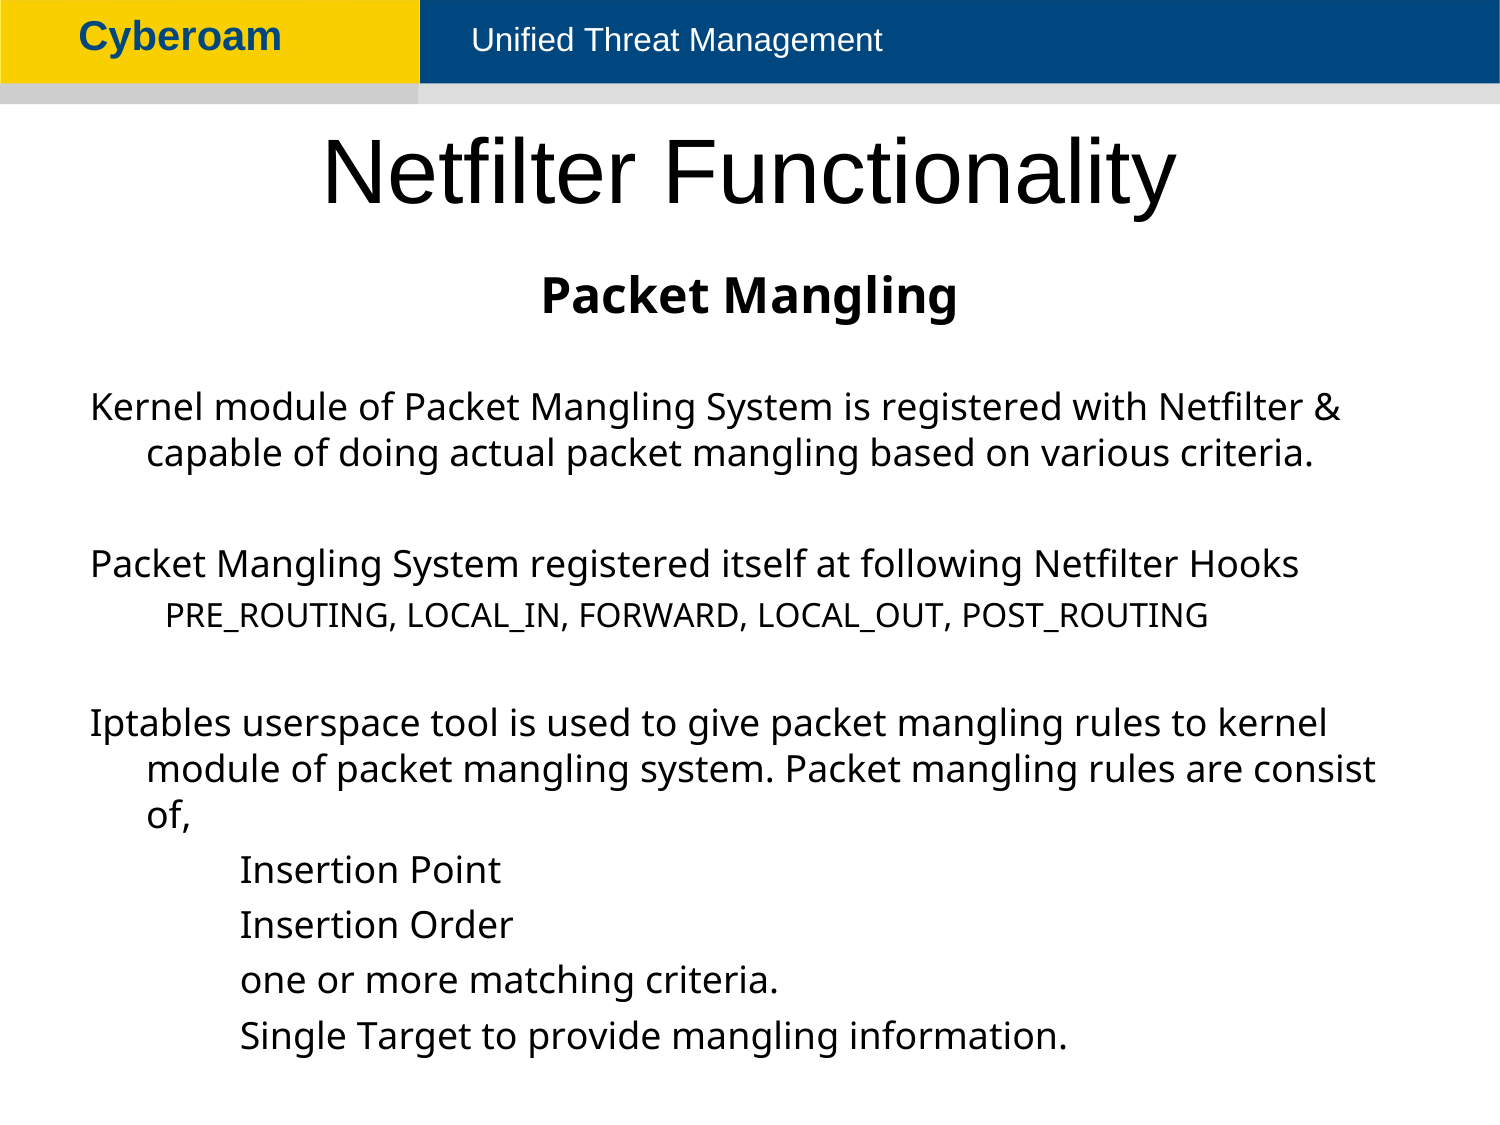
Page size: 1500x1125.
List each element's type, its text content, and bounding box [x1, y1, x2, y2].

picture [0, 0, 1500, 83]
title Netfilter Functionality [75, 112, 1426, 233]
list Packet Mangling Kernel module of Packet Mangling System is registered with Netfilter & capable of doing actual packet mangling based on various criteria. Packet Mangling System registered itself at following Netfilter Hooks PRE_ROUTING, LOCAL_IN, FORWARD, LOCAL_OUT, POST_ROUTING Iptables userspace tool is used to give packet mangling rules to kernel module of packet mangling system. Packet mangling rules are consist of, Insertion Point Insertion Order one or more matching criteria. Single Target to provide mangling information. [75, 262, 1426, 1082]
